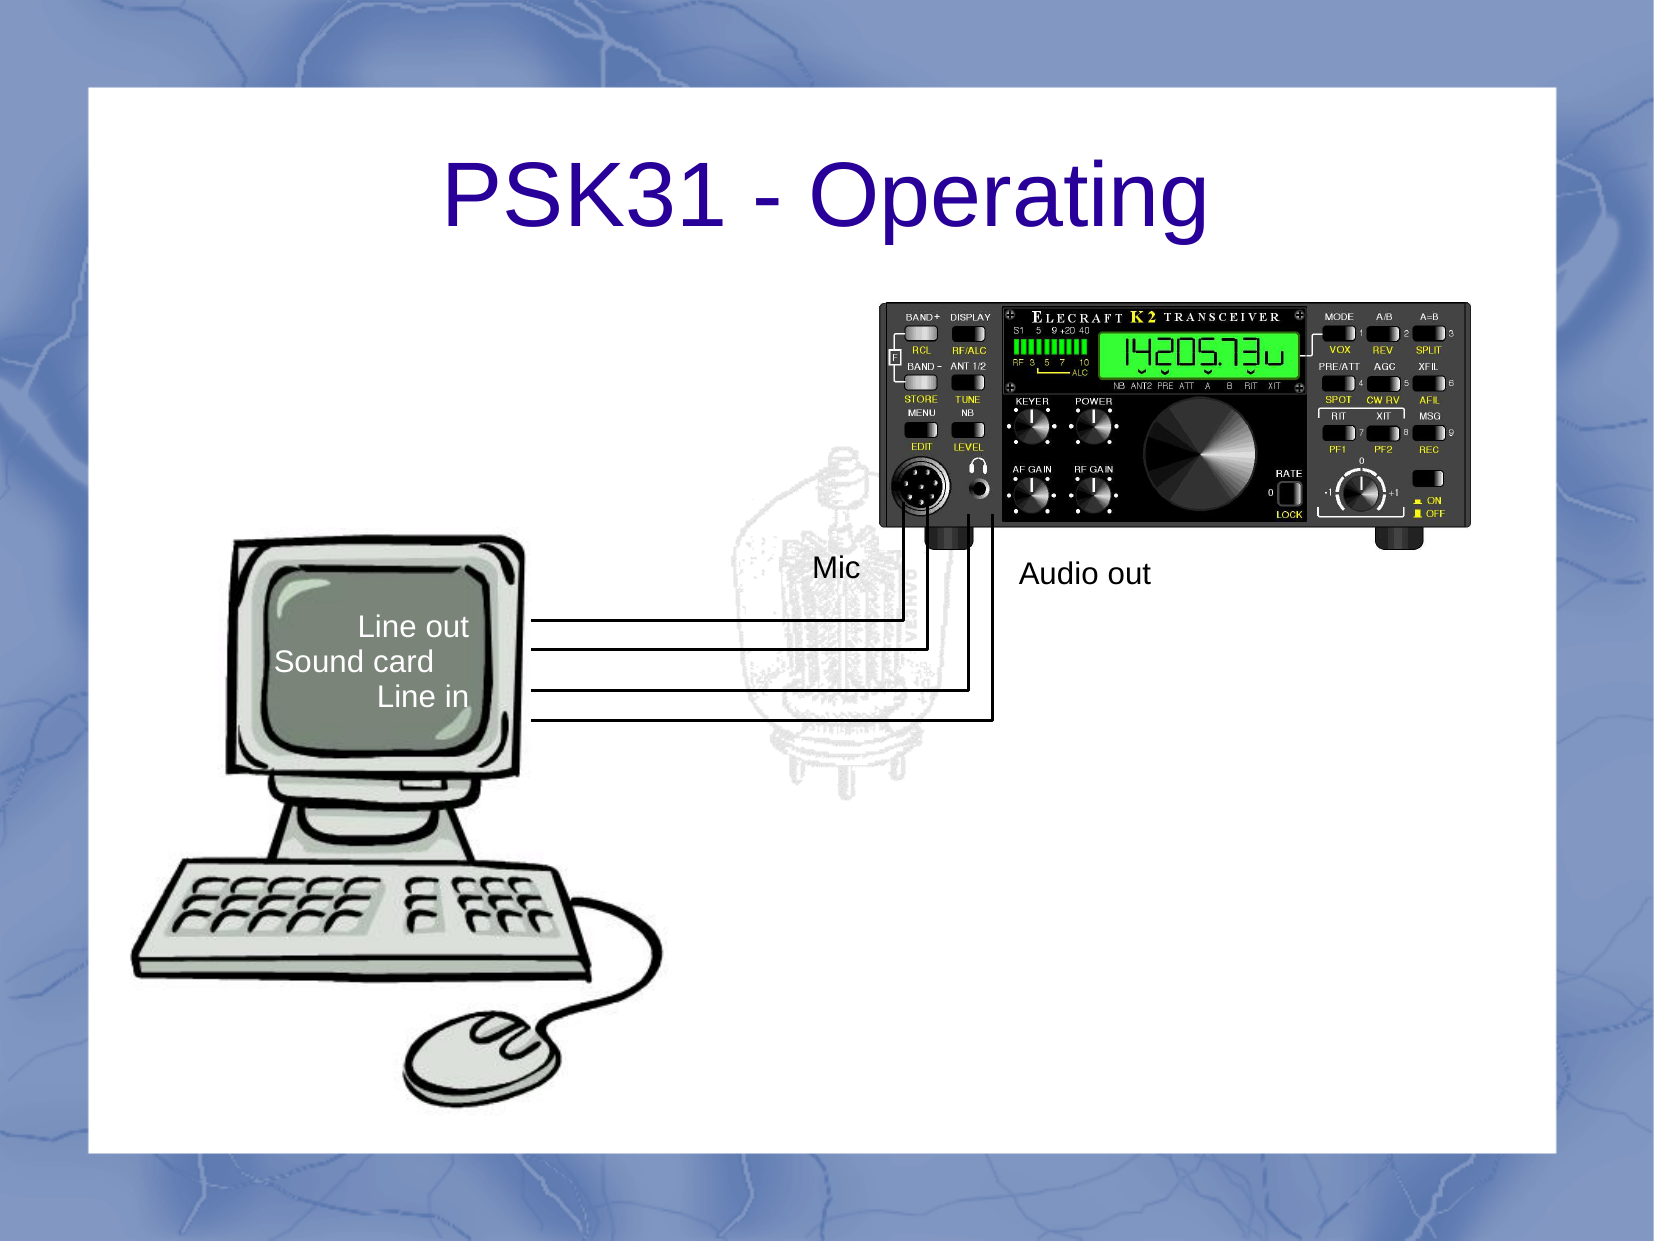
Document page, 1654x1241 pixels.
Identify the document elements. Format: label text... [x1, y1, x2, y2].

text_box Mic [797, 543, 886, 593]
picture [0, 0, 1654, 1241]
title PSK31 - Operating [118, 98, 1536, 291]
text_box Line out Sound card Line in [188, 602, 485, 722]
text_box Audio out [1003, 549, 1300, 599]
